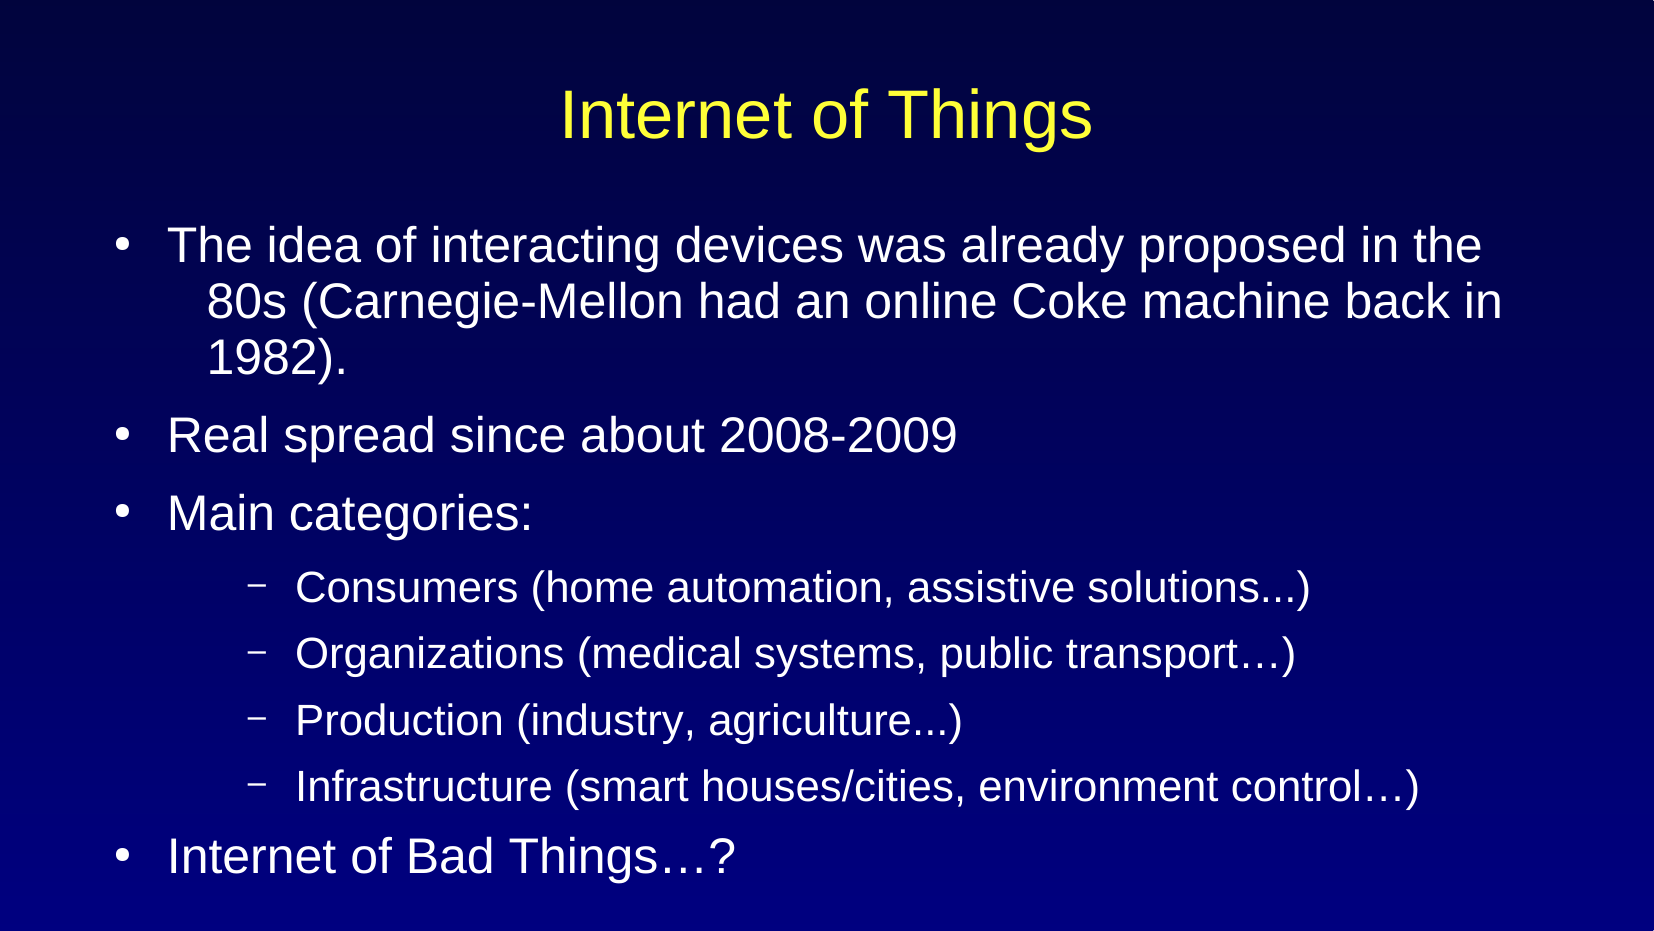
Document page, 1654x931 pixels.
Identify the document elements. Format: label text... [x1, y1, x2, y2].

title Internet of Things [82, 37, 1571, 193]
list The idea of interacting devices was already proposed in the 80s (Carnegie-Mellon had an online Coke machine back in 1982). Real spread since about 2008-2009 Main categories: Consumers (home automation, assistive solutions...) Organizations (medical systems, public transport…) Production (industry, agriculture...) Infrastructure (smart houses/cities, environment control…) Internet of Bad Things…? [82, 217, 1571, 885]
